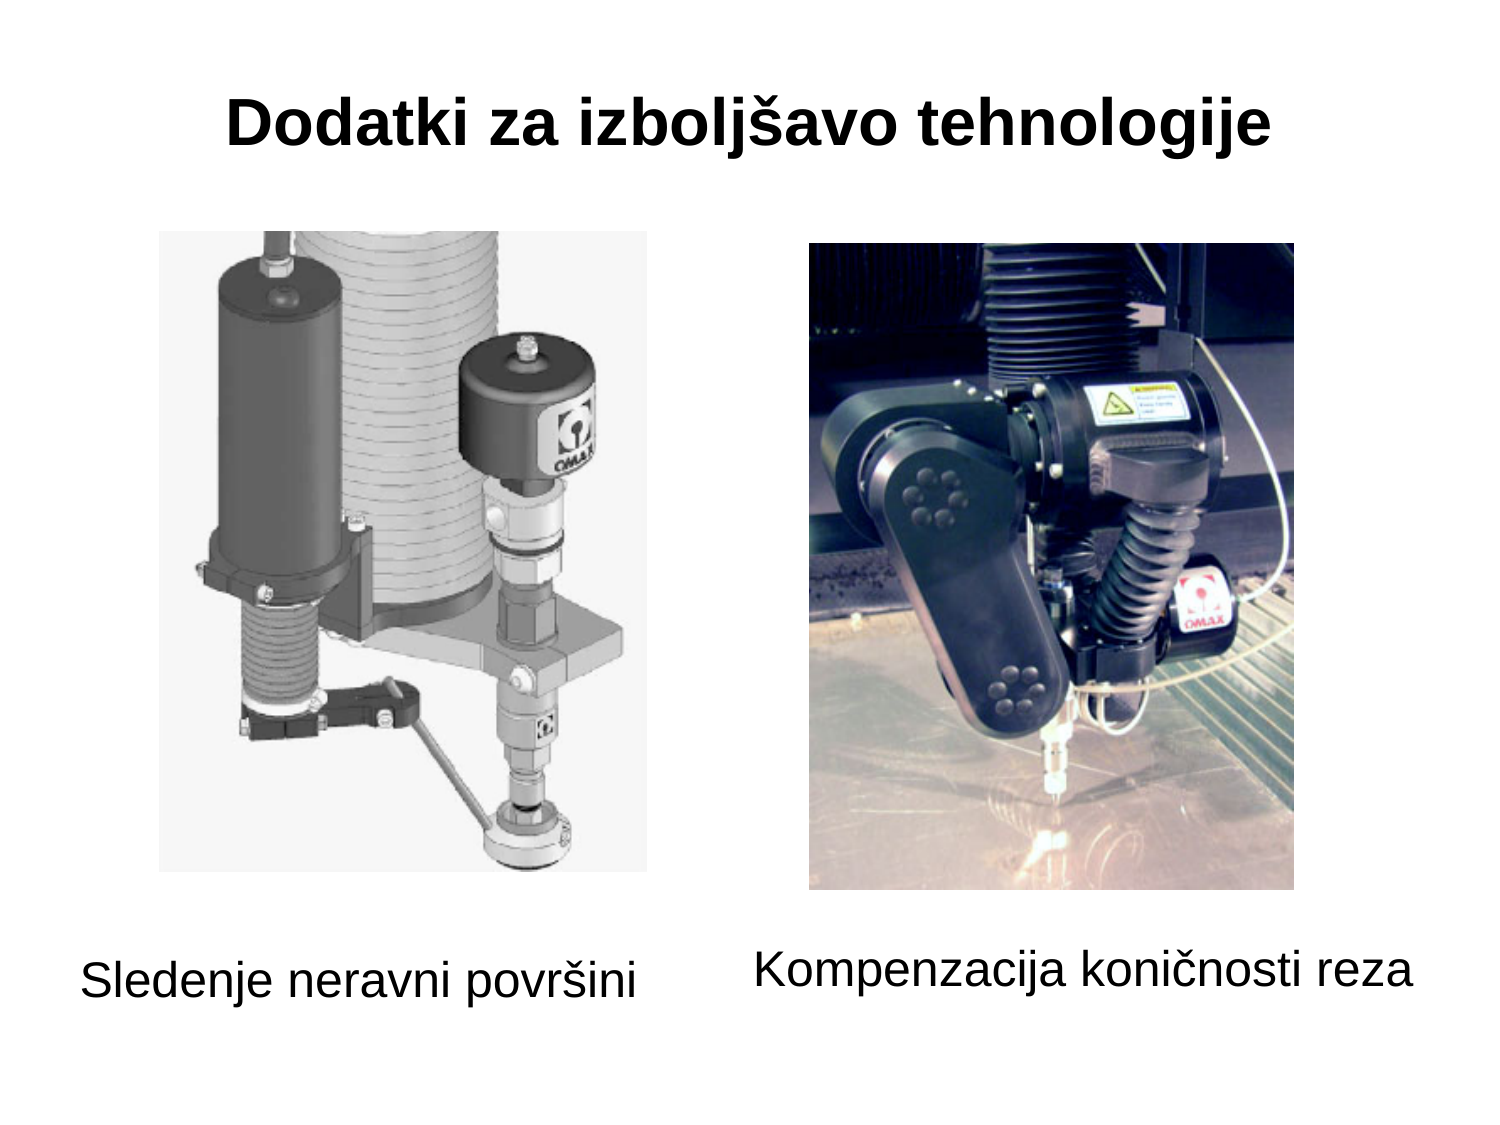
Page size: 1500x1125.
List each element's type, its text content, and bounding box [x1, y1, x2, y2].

picture [159, 231, 647, 872]
text_box Kompenzacija koničnosti reza [738, 928, 1436, 1004]
text_box Sledenje neravni površini [64, 940, 727, 1016]
title Dodatki za izboljšavo tehnologije [112, 24, 1388, 213]
picture [809, 243, 1294, 890]
